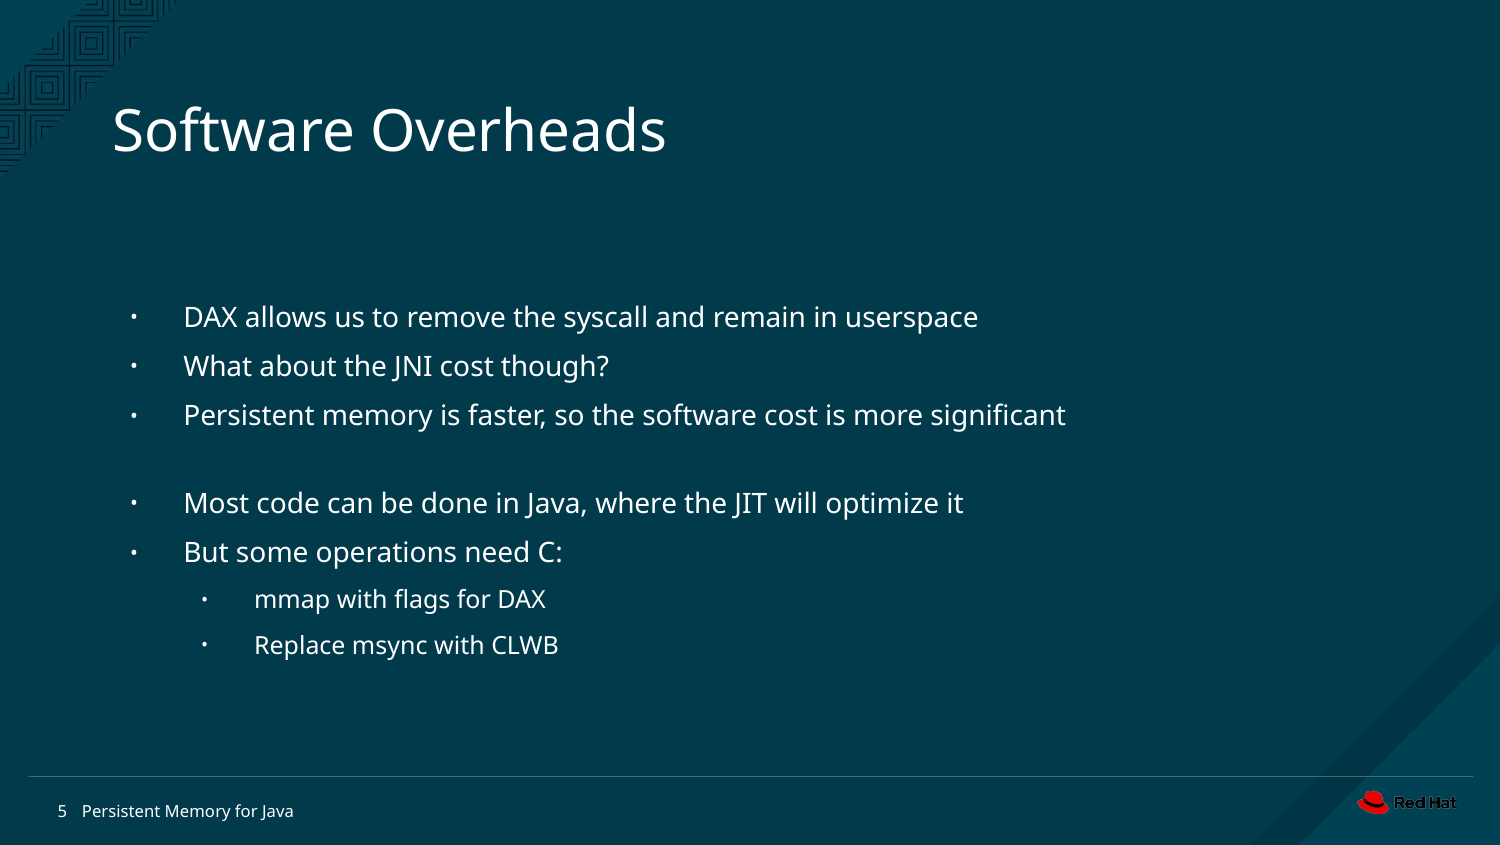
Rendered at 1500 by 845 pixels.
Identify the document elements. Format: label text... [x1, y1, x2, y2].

picture [1451, 797, 1455, 808]
picture [1416, 797, 1425, 808]
picture [1406, 800, 1413, 808]
title Software Overheads [112, 0, 1388, 169]
picture [1395, 797, 1404, 808]
picture [1358, 791, 1388, 813]
picture [1430, 797, 1449, 808]
picture [99, 38, 103, 49]
list DAX allows us to remove the syscall and remain in userspace What about the JNI cost though? Persistent memory is faster, so the software cost is more significant Most code can be done in Java, where the JIT will optimize it But some operations need C: mmap with flags for DAX Replace msync with CLWB [112, 247, 1388, 316]
